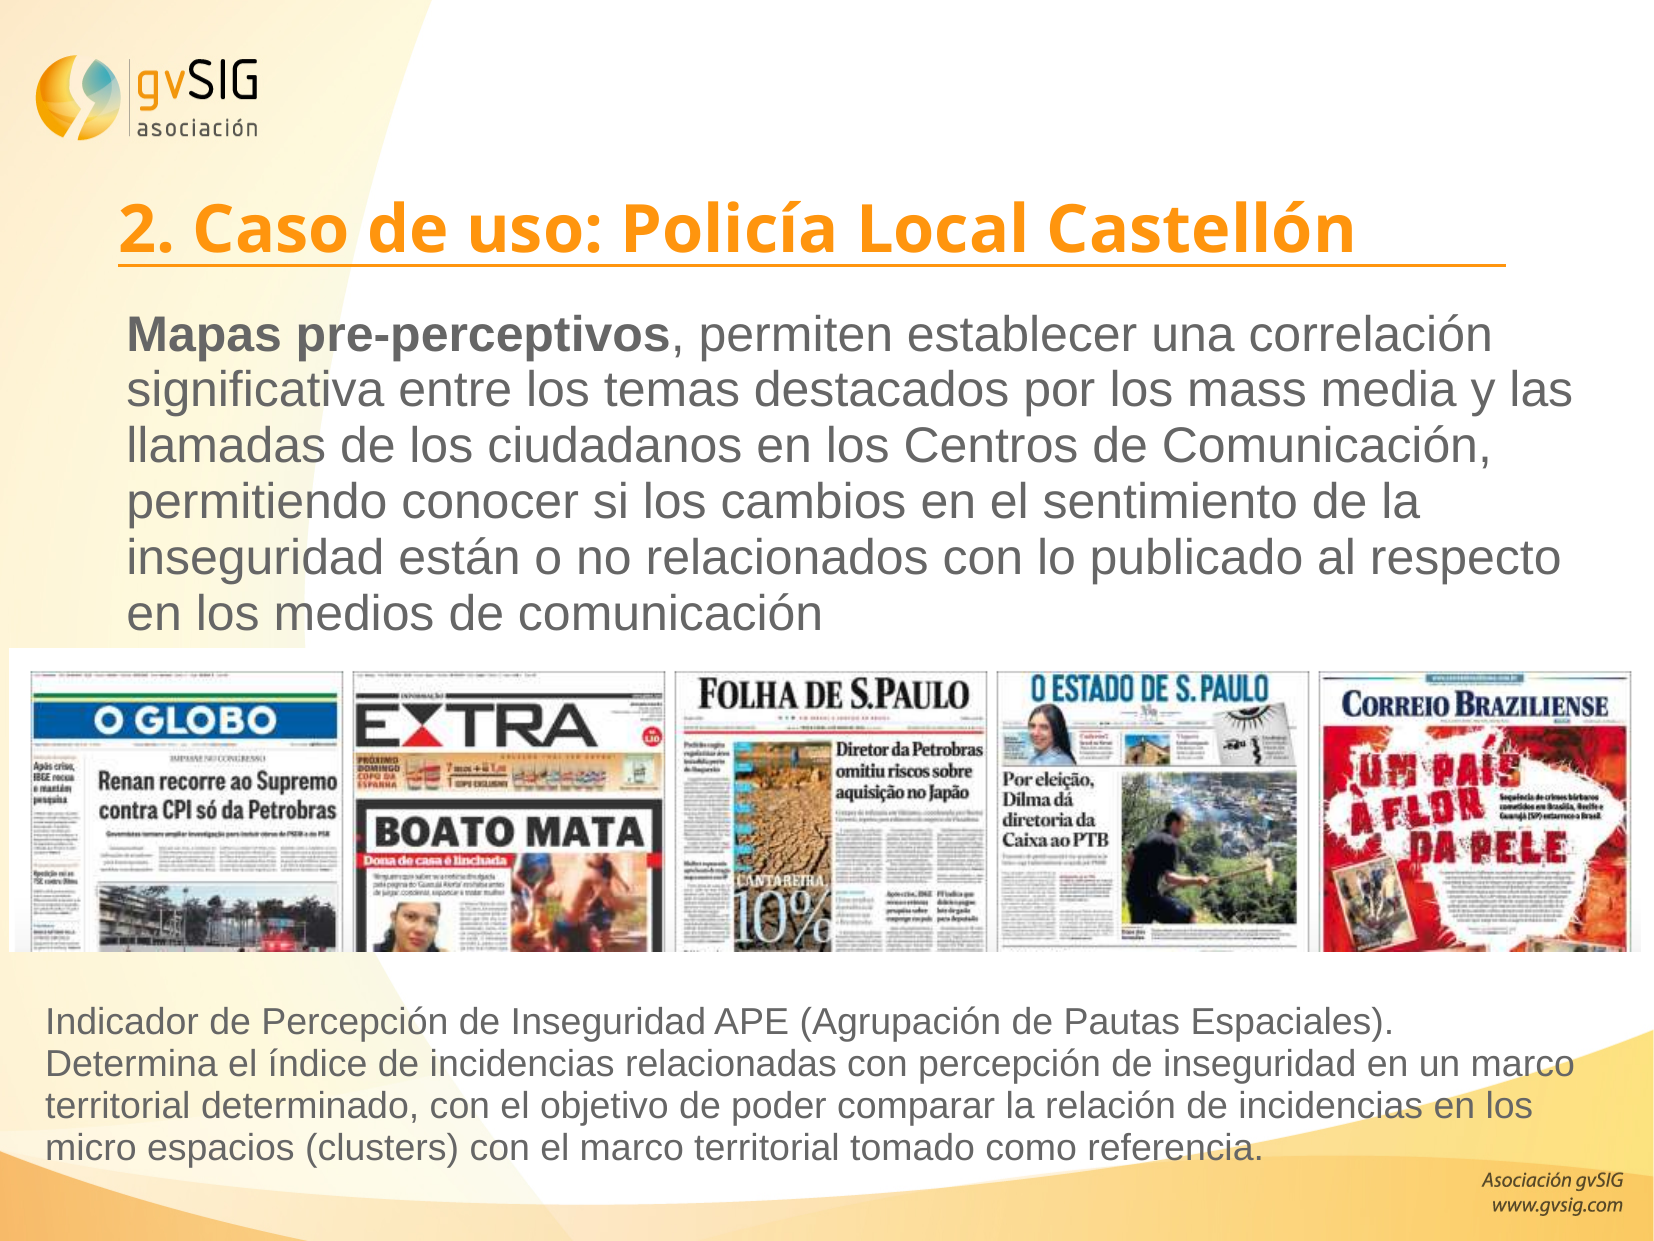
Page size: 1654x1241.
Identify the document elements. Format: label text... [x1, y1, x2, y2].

title 2. Caso de uso: Policía Local Castellón [118, 177, 1607, 276]
text_box Indicador de Percepción de Inseguridad APE (Agrupación de Pautas Espaciales). Determina el índice de incidencias relacionadas con percepción de inseguridad en un marco territorial determinado, con el objetivo de poder comparar la relación de incidencias en los micro espacios (clusters) con el marco territorial tomado como referencia. [30, 993, 1631, 1177]
picture [0, 0, 1654, 1241]
text_box Mapas pre-perceptivos, permiten establecer una correlación significativa entre los temas destacados por los mass media y las llamadas de los ciudadanos en los Centros de Comunicación, permitiendo conocer si los cambios en el sentimiento de la inseguridad están o no relacionados con lo publicado al respecto en los medios de comunicación [111, 298, 1622, 652]
